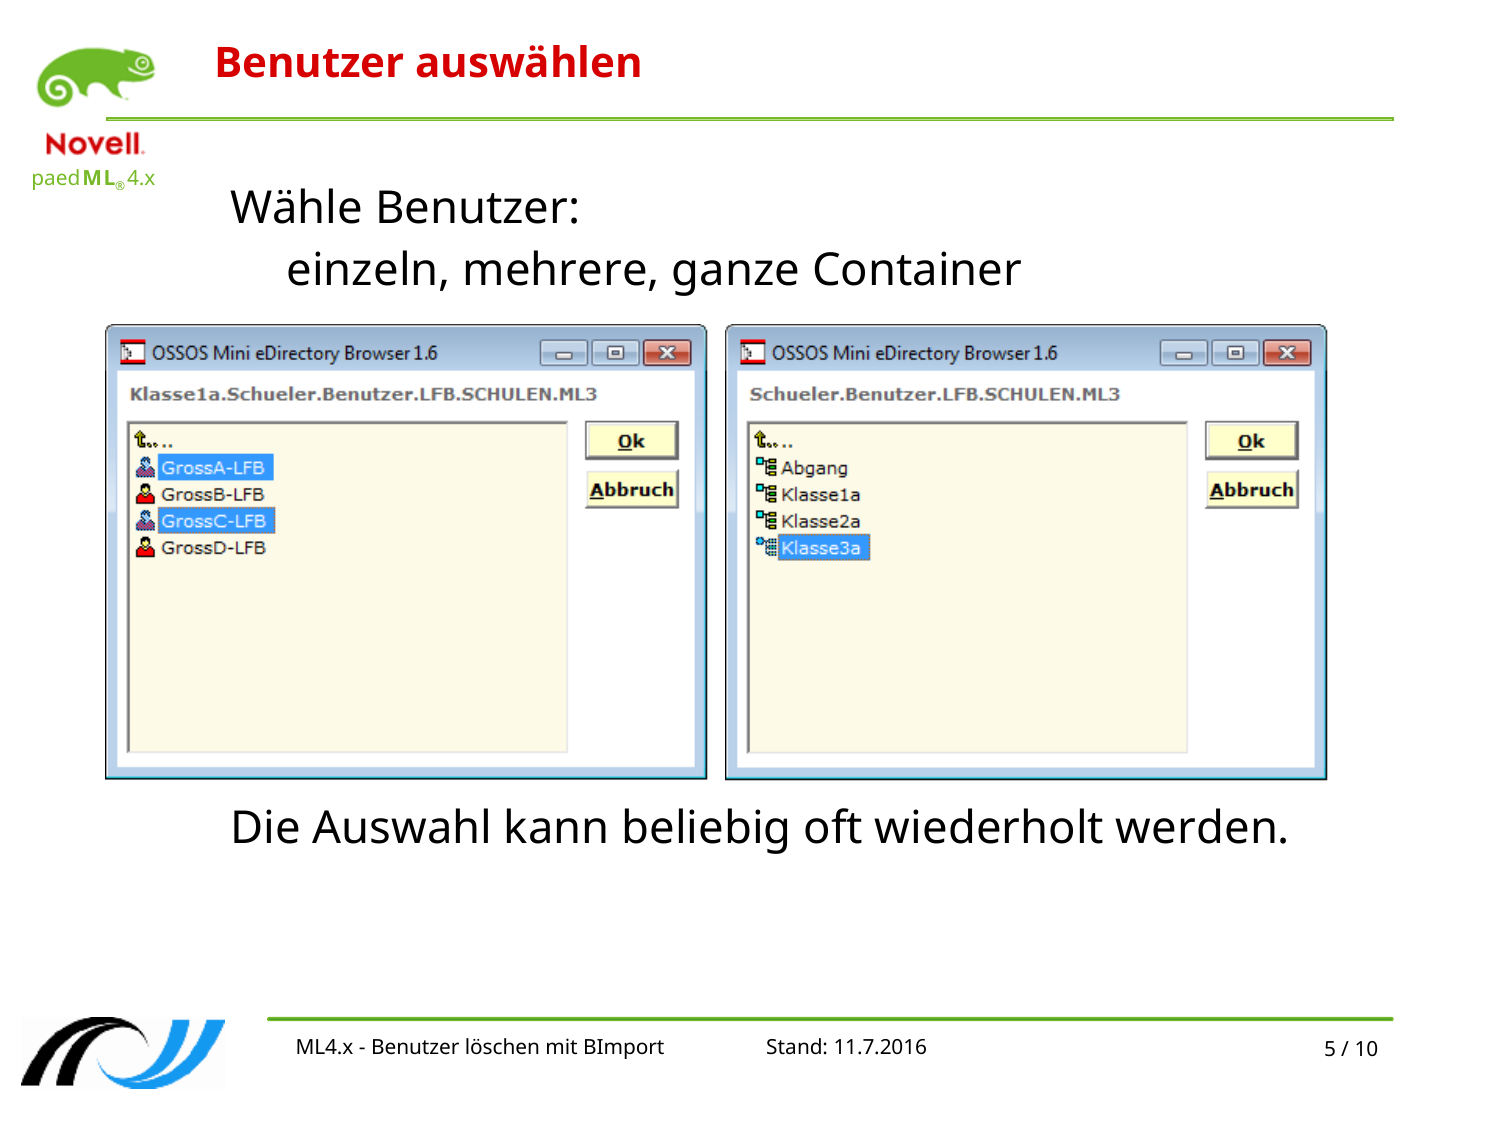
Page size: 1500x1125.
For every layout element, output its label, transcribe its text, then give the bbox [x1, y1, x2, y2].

picture [725, 324, 1329, 782]
list Wähle Benutzer: einzeln, mehrere, ganze Container [230, 174, 1388, 325]
list Die Auswahl kann beliebig oft wiederholt werden. [230, 795, 1388, 945]
title Benutzer auswählen [214, 16, 1393, 108]
picture [21, 1017, 225, 1089]
picture [24, 32, 167, 175]
picture [105, 324, 709, 783]
